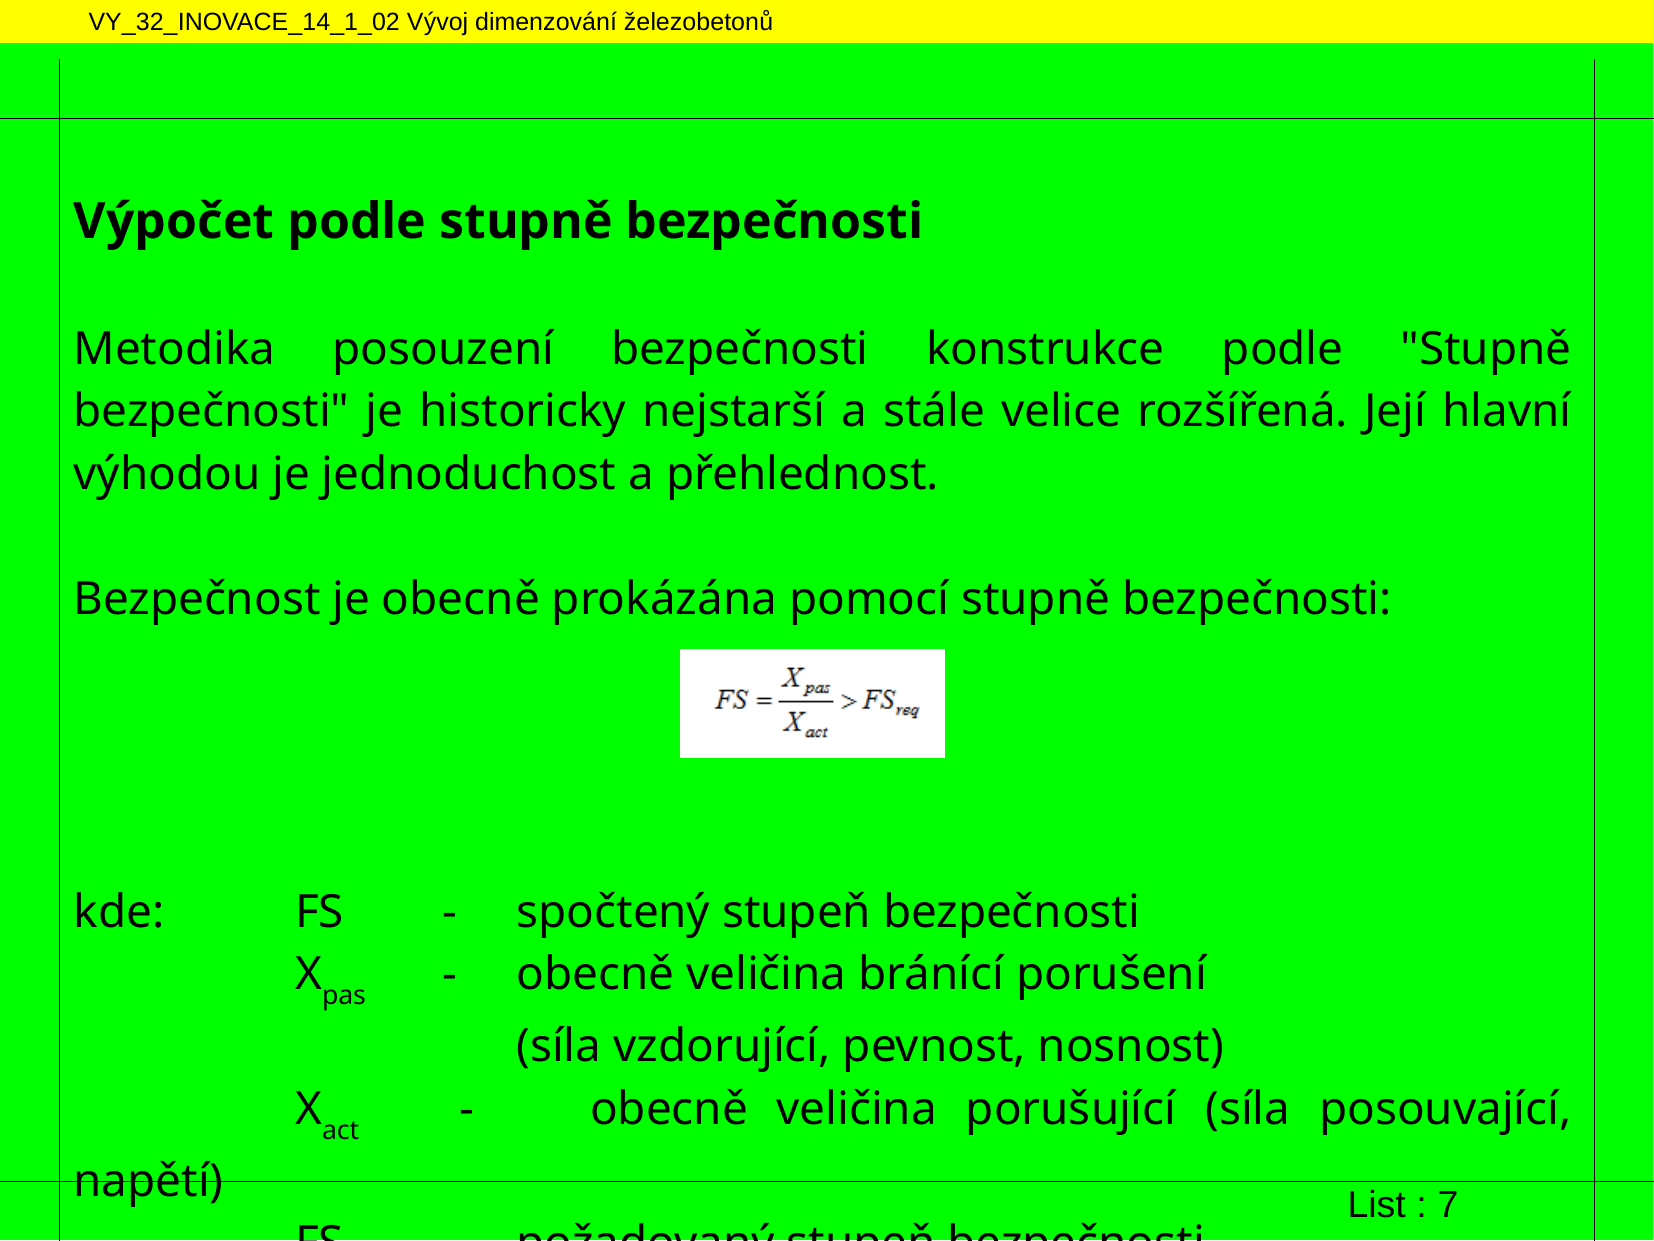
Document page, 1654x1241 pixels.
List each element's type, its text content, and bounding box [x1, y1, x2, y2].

text_box List : <číslo> [1357, 1176, 1599, 1241]
picture [680, 649, 945, 758]
text_box Výpočet podle stupně bezpečnosti Metodika posouzení bezpečnosti konstrukce podle "Stupně bezpečnosti" je historicky nejstarší a stále velice rozšířená. Její hlavní výhodou je jednoduchost a přehlednost. Bezpečnost je obecně prokázána pomocí stupně bezpečnosti: kde: FS - spočtený stupeň bezpečnosti Xpas - obecně veličina bránící porušení (síla vzdorující, pevnost, nosnost) Xact - obecně veličina porušující (síla posouvající, napětí) FSreq - požadovaný stupeň bezpečnosti [60, 177, 1588, 1140]
text_box VY_32_INOVACE_14_1_02 Vývoj dimenzování železobetonů [0, 0, 1654, 43]
